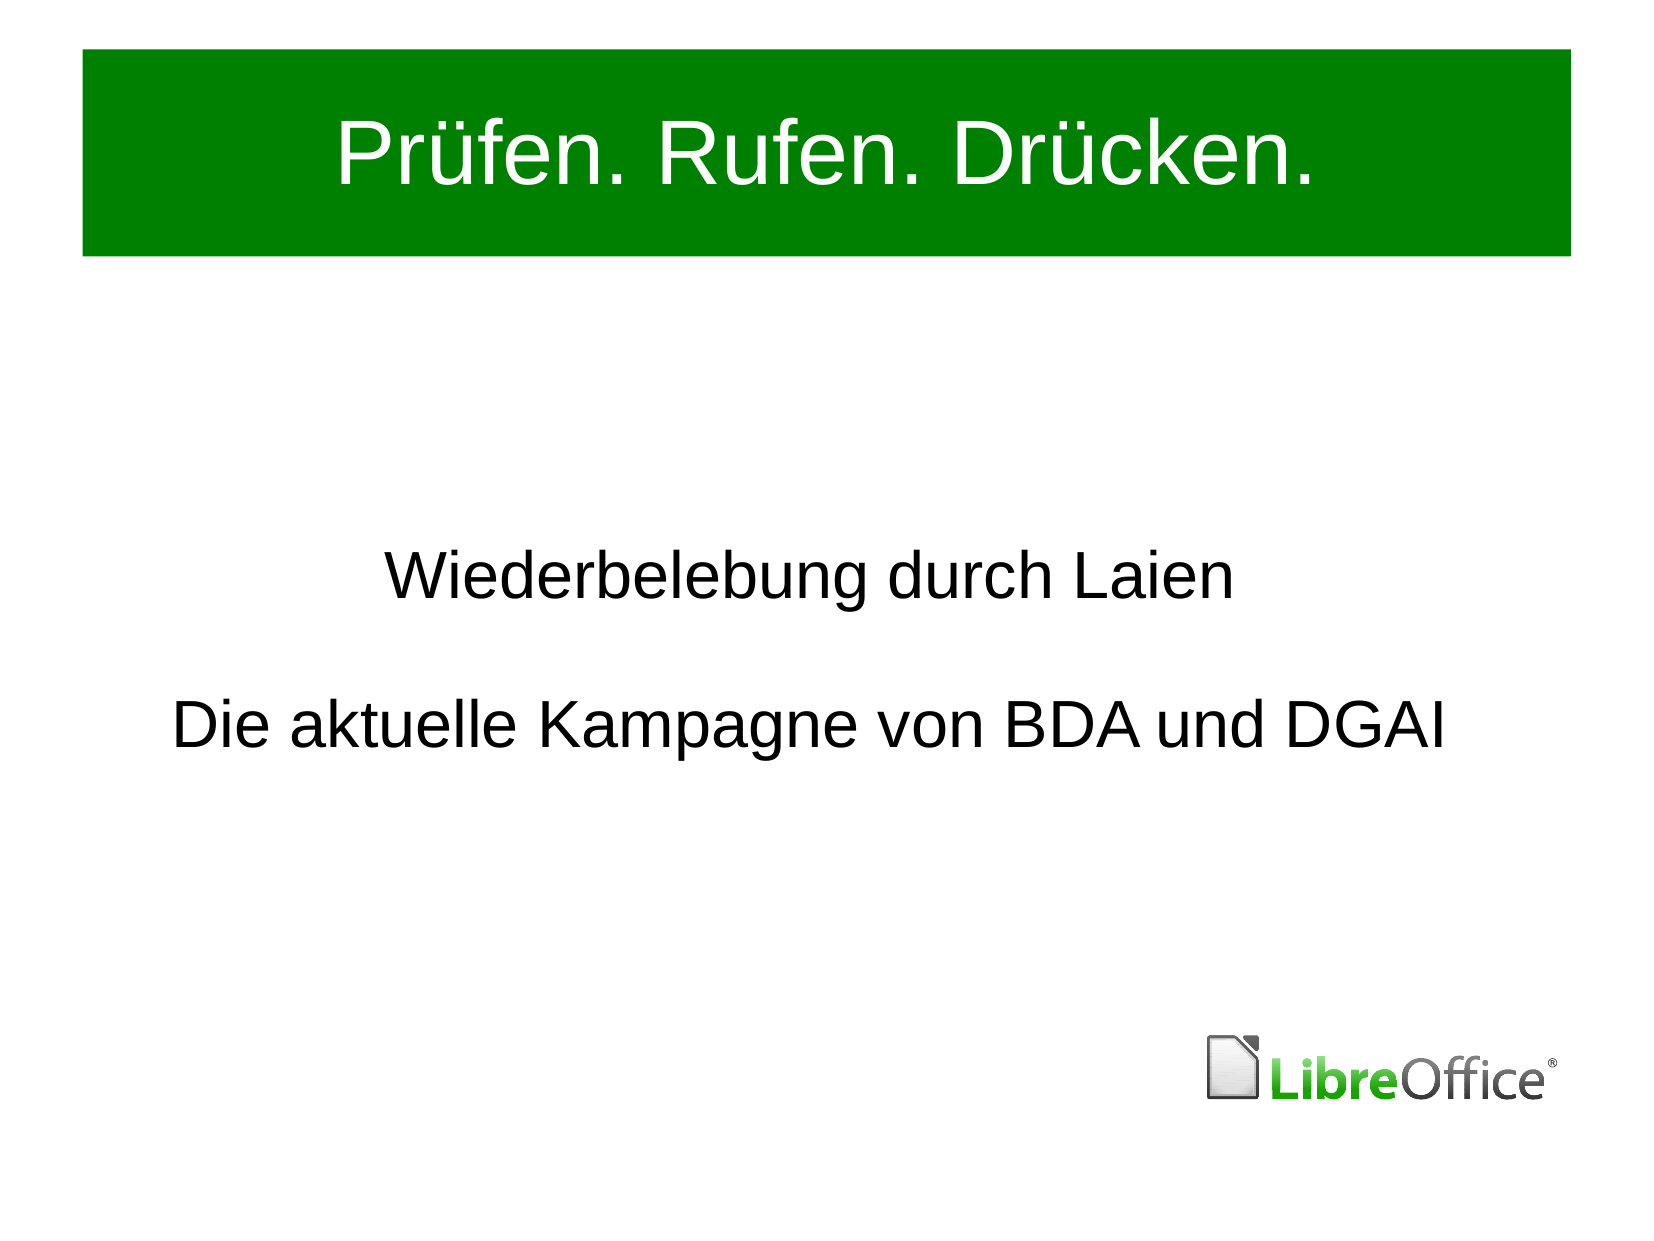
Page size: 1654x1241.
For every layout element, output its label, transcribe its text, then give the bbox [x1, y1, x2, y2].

subtitle Wiederbelebung durch Laien Die aktuelle Kampagne von BDA und DGAI [82, 290, 1538, 1010]
title Prüfen. Rufen. Drücken. [82, 49, 1571, 257]
